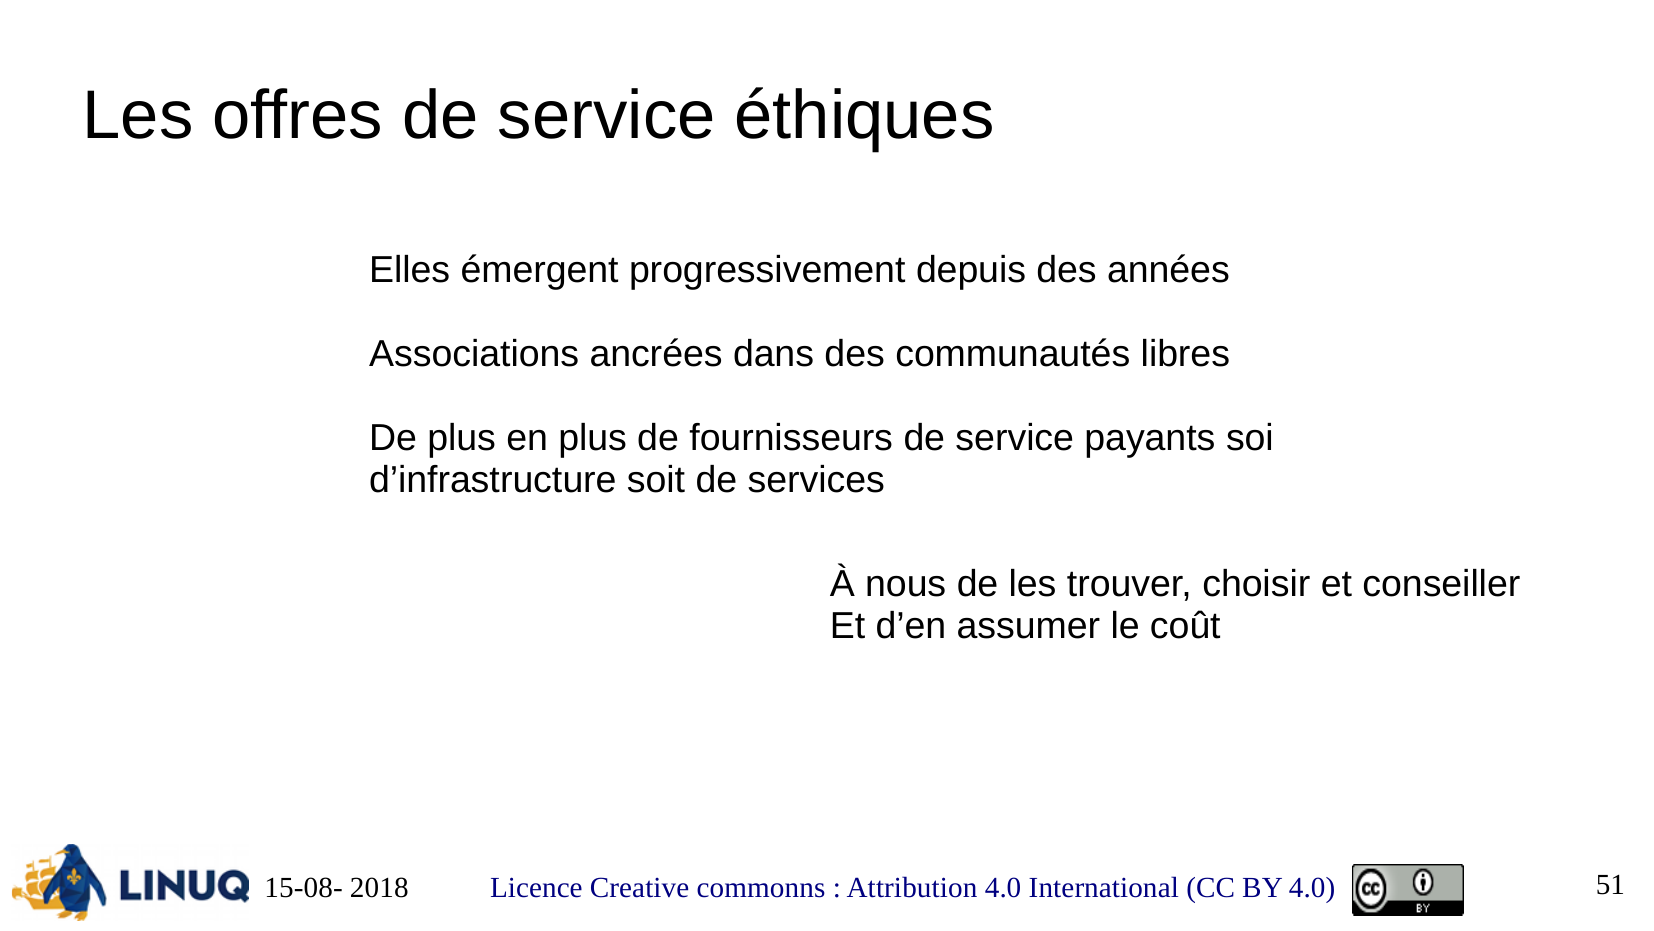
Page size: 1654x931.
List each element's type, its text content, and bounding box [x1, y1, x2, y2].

text_box À nous de les trouver, choisir et conseiller Et d’en assumer le coût [814, 555, 1536, 654]
picture [11, 844, 249, 921]
text_box Elles émergent progressivement depuis des années Associations ancrées dans des communautés libres De plus en plus de fournisseurs de service payants soi d’infrastructure soit de services [354, 241, 1512, 508]
picture [1352, 864, 1464, 916]
title Les offres de service éthiques [82, 37, 1571, 193]
